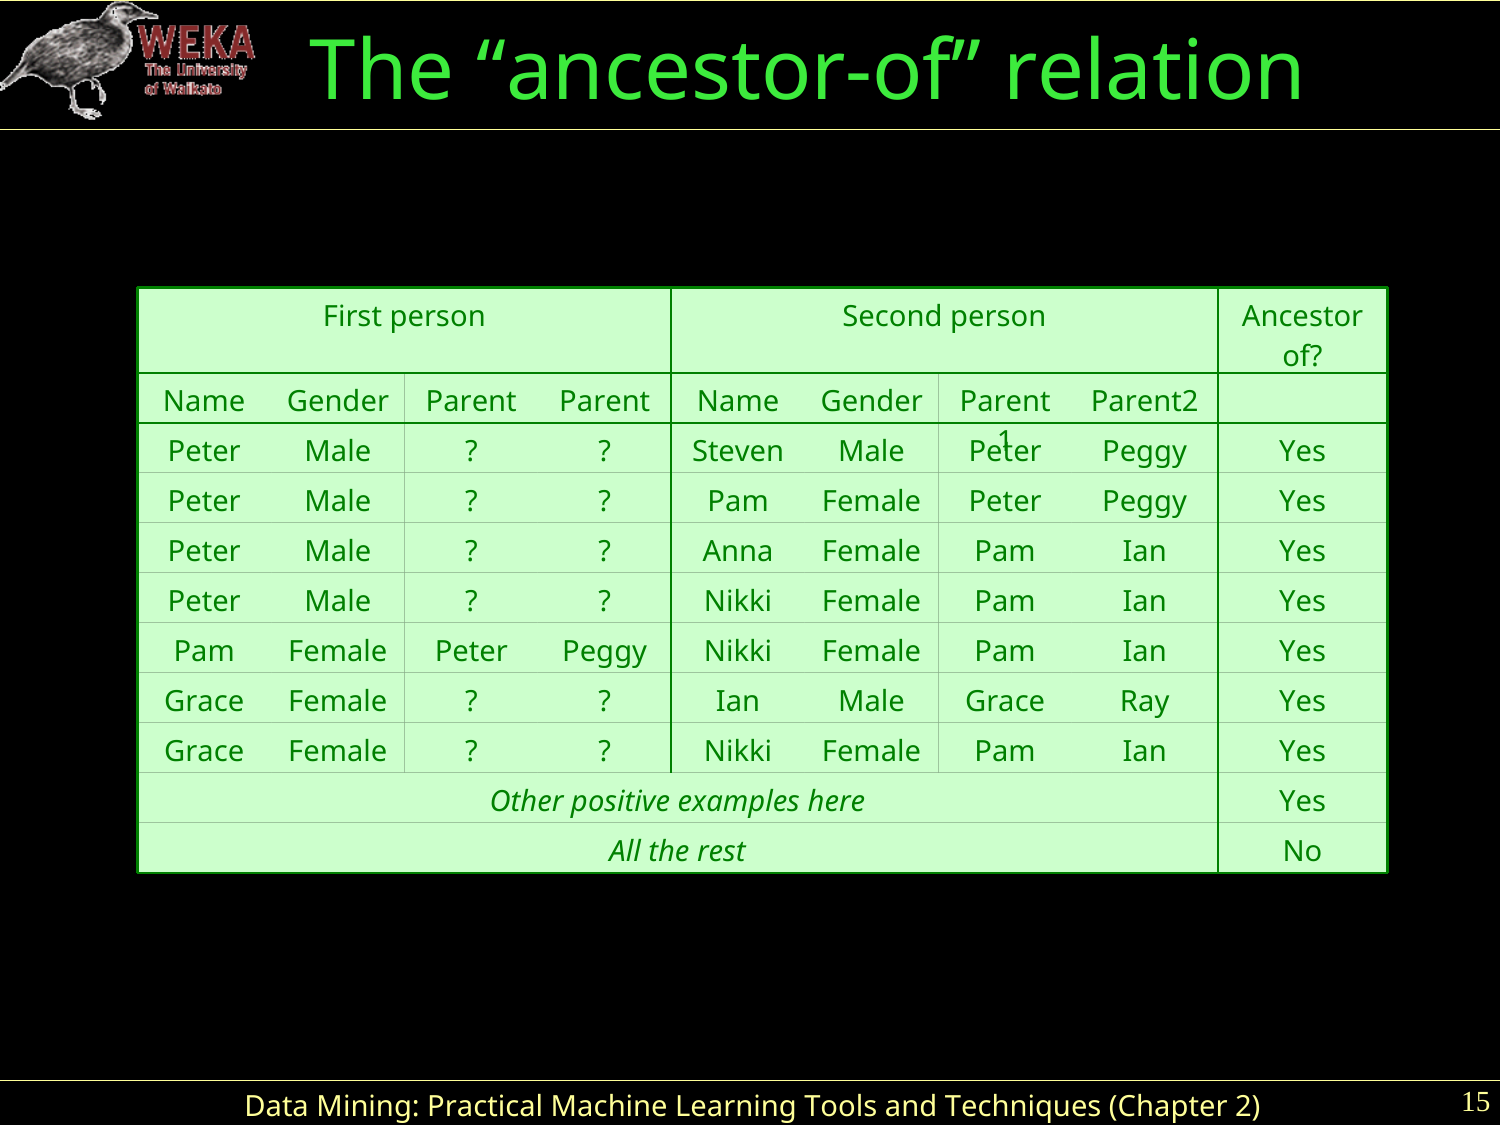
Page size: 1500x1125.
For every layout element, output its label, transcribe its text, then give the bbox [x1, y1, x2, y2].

text_box Peter [139, 573, 272, 623]
text_box Female [272, 673, 405, 723]
text_box Nikki [672, 723, 805, 773]
text_box Grace [139, 723, 272, 773]
text_box Peter [139, 523, 272, 573]
text_box Yes [1219, 573, 1386, 623]
text_box Female [805, 473, 938, 523]
text_box ? [405, 573, 538, 623]
text_box Ian [1072, 523, 1217, 573]
text_box Grace [938, 673, 1072, 723]
text_box Male [805, 673, 938, 723]
text_box ? [538, 573, 670, 623]
text_box ? [405, 673, 538, 723]
text_box Second person [672, 289, 1217, 372]
text_box Yes [1219, 673, 1386, 723]
text_box No [1219, 822, 1386, 872]
text_box Female [272, 623, 405, 673]
text_box Name [672, 374, 805, 422]
text_box ? [405, 473, 538, 523]
title The “ancestor-of” relation [295, 0, 1500, 148]
text_box Parent2 [538, 374, 670, 422]
text_box Peggy [538, 623, 670, 673]
text_box ? [405, 523, 538, 573]
text_box Peggy [1072, 424, 1217, 473]
text_box Ian [1072, 723, 1217, 773]
text_box Ray [1072, 673, 1217, 723]
text_box Peter [938, 424, 1072, 473]
text_box Female [805, 623, 938, 673]
text_box Ancestor of? [1219, 289, 1386, 372]
text_box Parent1 [938, 374, 1072, 422]
text_box Male [805, 424, 938, 473]
text_box ? [405, 424, 538, 473]
text_box Steven [672, 424, 805, 473]
text_box Female [805, 723, 939, 773]
text_box ? [538, 523, 670, 573]
text_box Male [272, 424, 405, 473]
text_box ? [405, 723, 538, 773]
text_box Pam [939, 723, 1072, 773]
text_box Pam [938, 573, 1072, 623]
text_box Pam [139, 623, 272, 673]
text_box Pam [938, 623, 1072, 673]
text_box Pam [938, 523, 1072, 573]
text_box Peter [139, 424, 272, 473]
text_box First person [139, 289, 670, 372]
text_box Yes [1219, 723, 1386, 773]
text_box [1219, 374, 1386, 422]
text_box Yes [1219, 623, 1386, 673]
text_box Gender [805, 374, 938, 422]
text_box Ian [672, 673, 805, 723]
text_box ? [538, 473, 670, 523]
text_box Male [272, 573, 405, 623]
text_box All the rest [139, 822, 1217, 872]
text_box Yes [1219, 473, 1386, 523]
text_box Anna [672, 523, 805, 573]
text_box Yes [1219, 424, 1386, 473]
text_box Other positive examples here [139, 773, 1217, 822]
picture [0, 1, 266, 129]
text_box Gender [272, 374, 405, 422]
text_box Yes [1219, 773, 1386, 822]
text_box Pam [672, 473, 805, 523]
text_box ? [538, 424, 670, 473]
text_box Ian [1072, 573, 1217, 623]
text_box Female [805, 523, 938, 573]
text_box Female [272, 723, 405, 773]
text_box Peggy [1072, 473, 1217, 523]
text_box Nikki [672, 623, 805, 673]
text_box Name [139, 374, 272, 422]
text_box Peter [139, 473, 272, 523]
text_box Female [805, 573, 938, 623]
text_box ? [538, 723, 670, 773]
text_box Grace [139, 673, 272, 723]
text_box Male [272, 523, 405, 573]
text_box Peter [938, 473, 1072, 523]
text_box Yes [1219, 523, 1386, 573]
text_box Nikki [672, 573, 805, 623]
text_box Parent2 [1072, 374, 1217, 422]
text_box Parent1 [405, 374, 538, 422]
text_box Ian [1072, 623, 1217, 673]
text_box Peter [405, 623, 538, 673]
text_box Male [272, 473, 405, 523]
text_box ? [538, 673, 670, 723]
